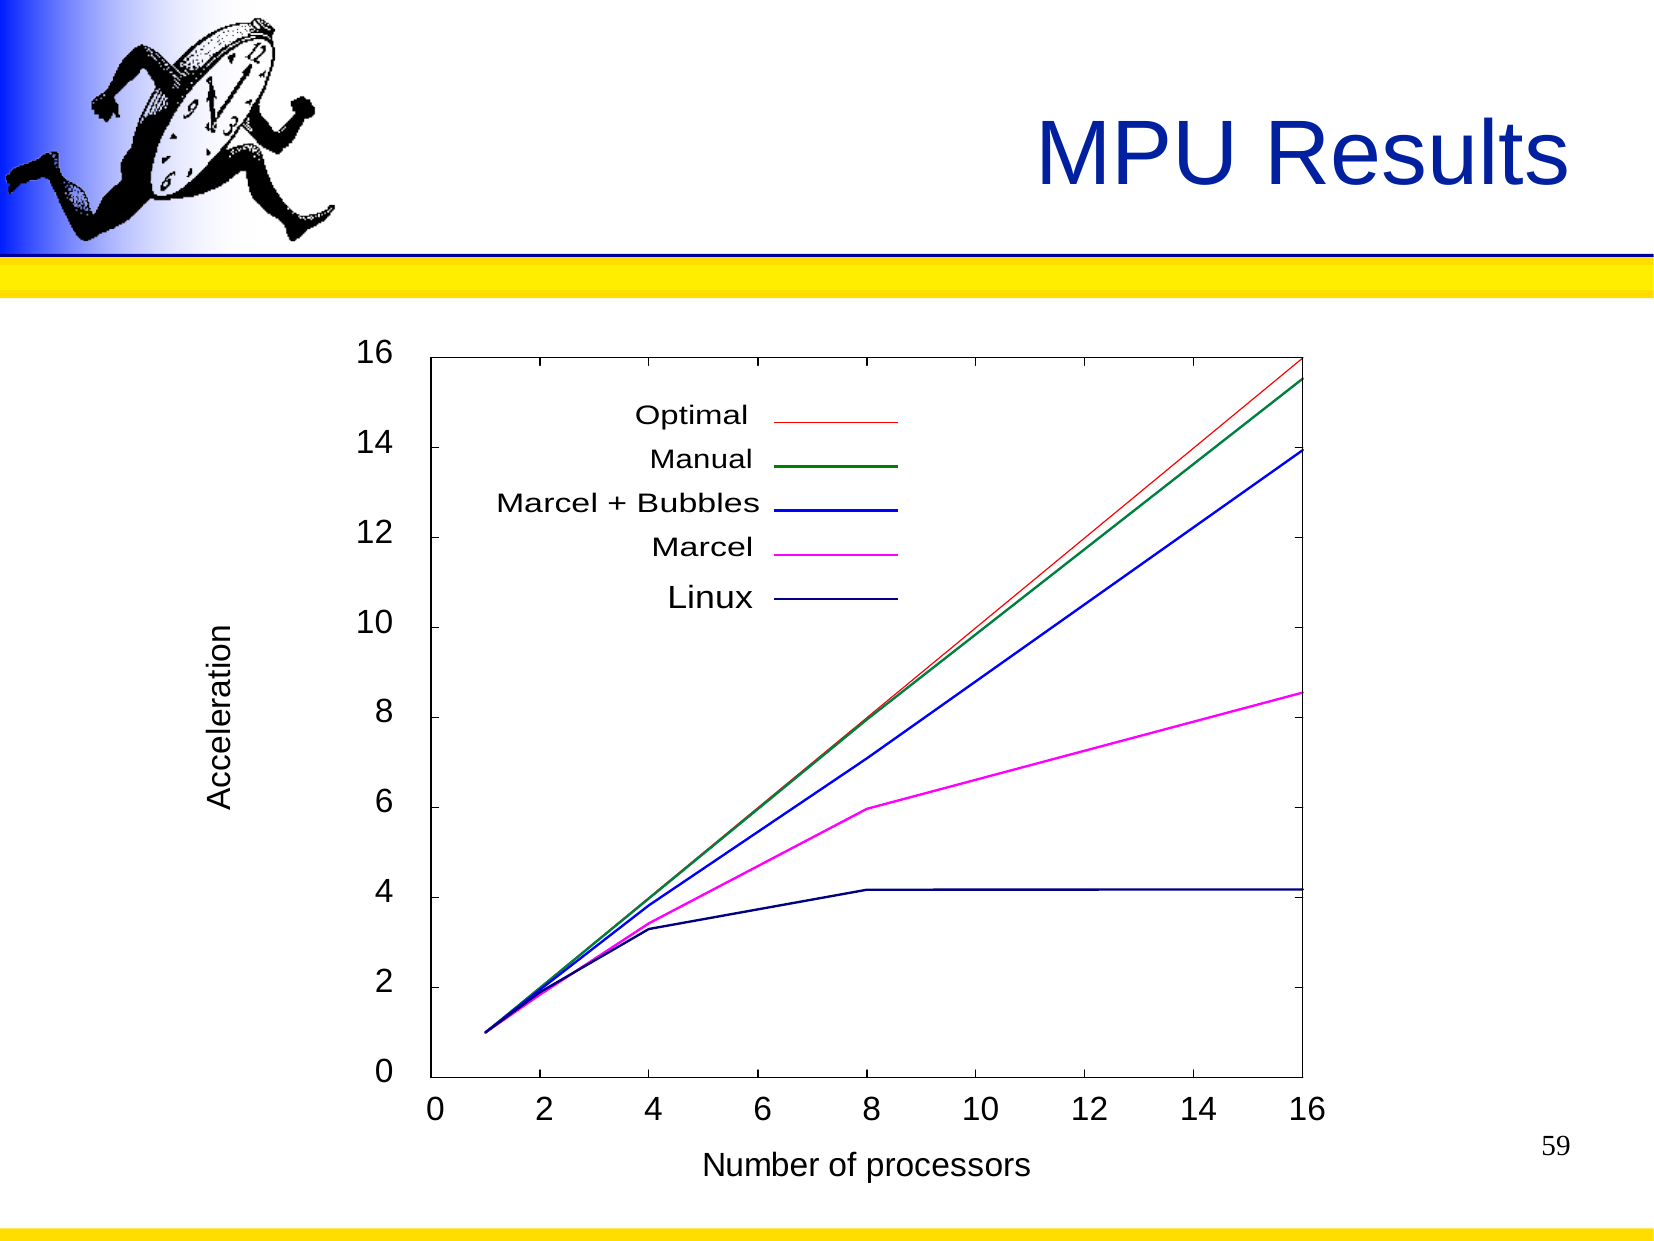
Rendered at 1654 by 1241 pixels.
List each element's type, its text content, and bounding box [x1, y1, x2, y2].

title MPU Results [372, 56, 1571, 250]
picture [187, 282, 1397, 1190]
picture [4, 9, 343, 253]
